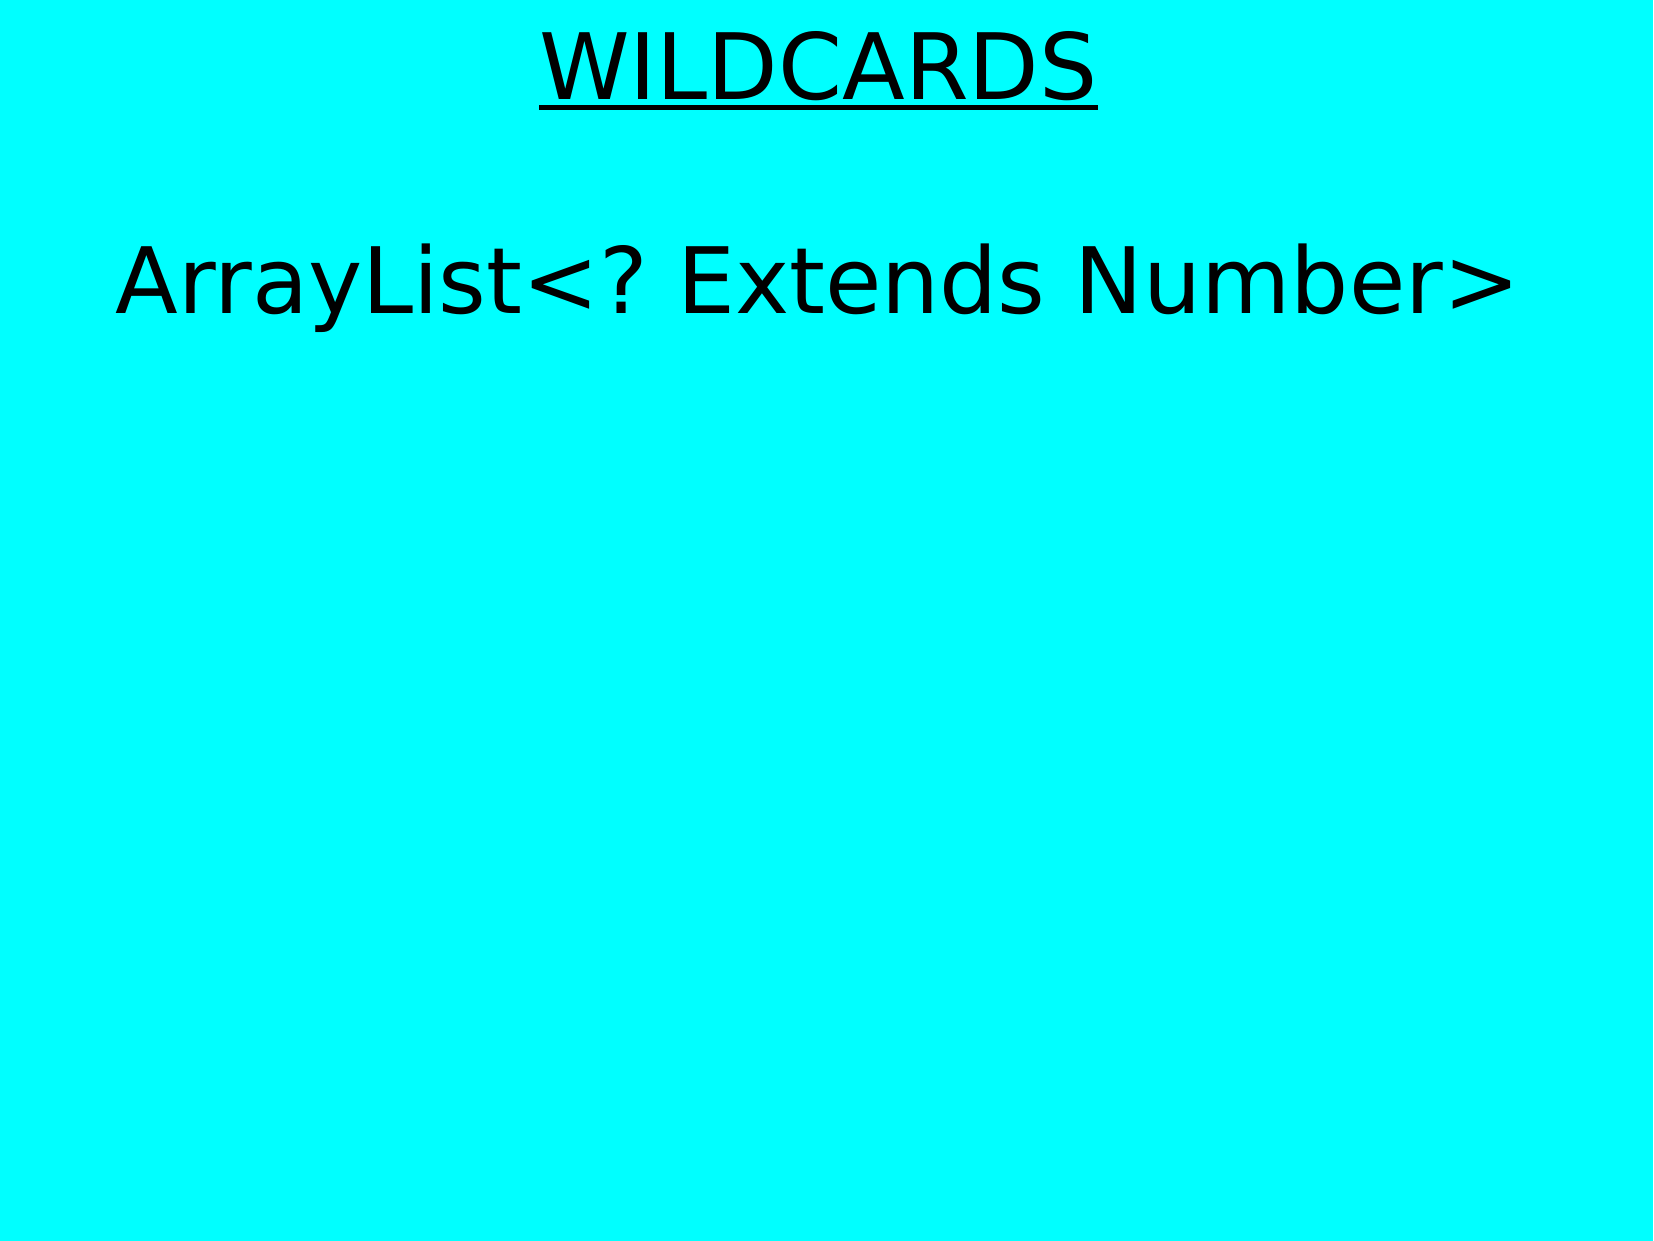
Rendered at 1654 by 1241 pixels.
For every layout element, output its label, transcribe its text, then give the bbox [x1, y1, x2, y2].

title WILDCARDS ArrayList<? Extends Number> [75, 0, 1563, 713]
